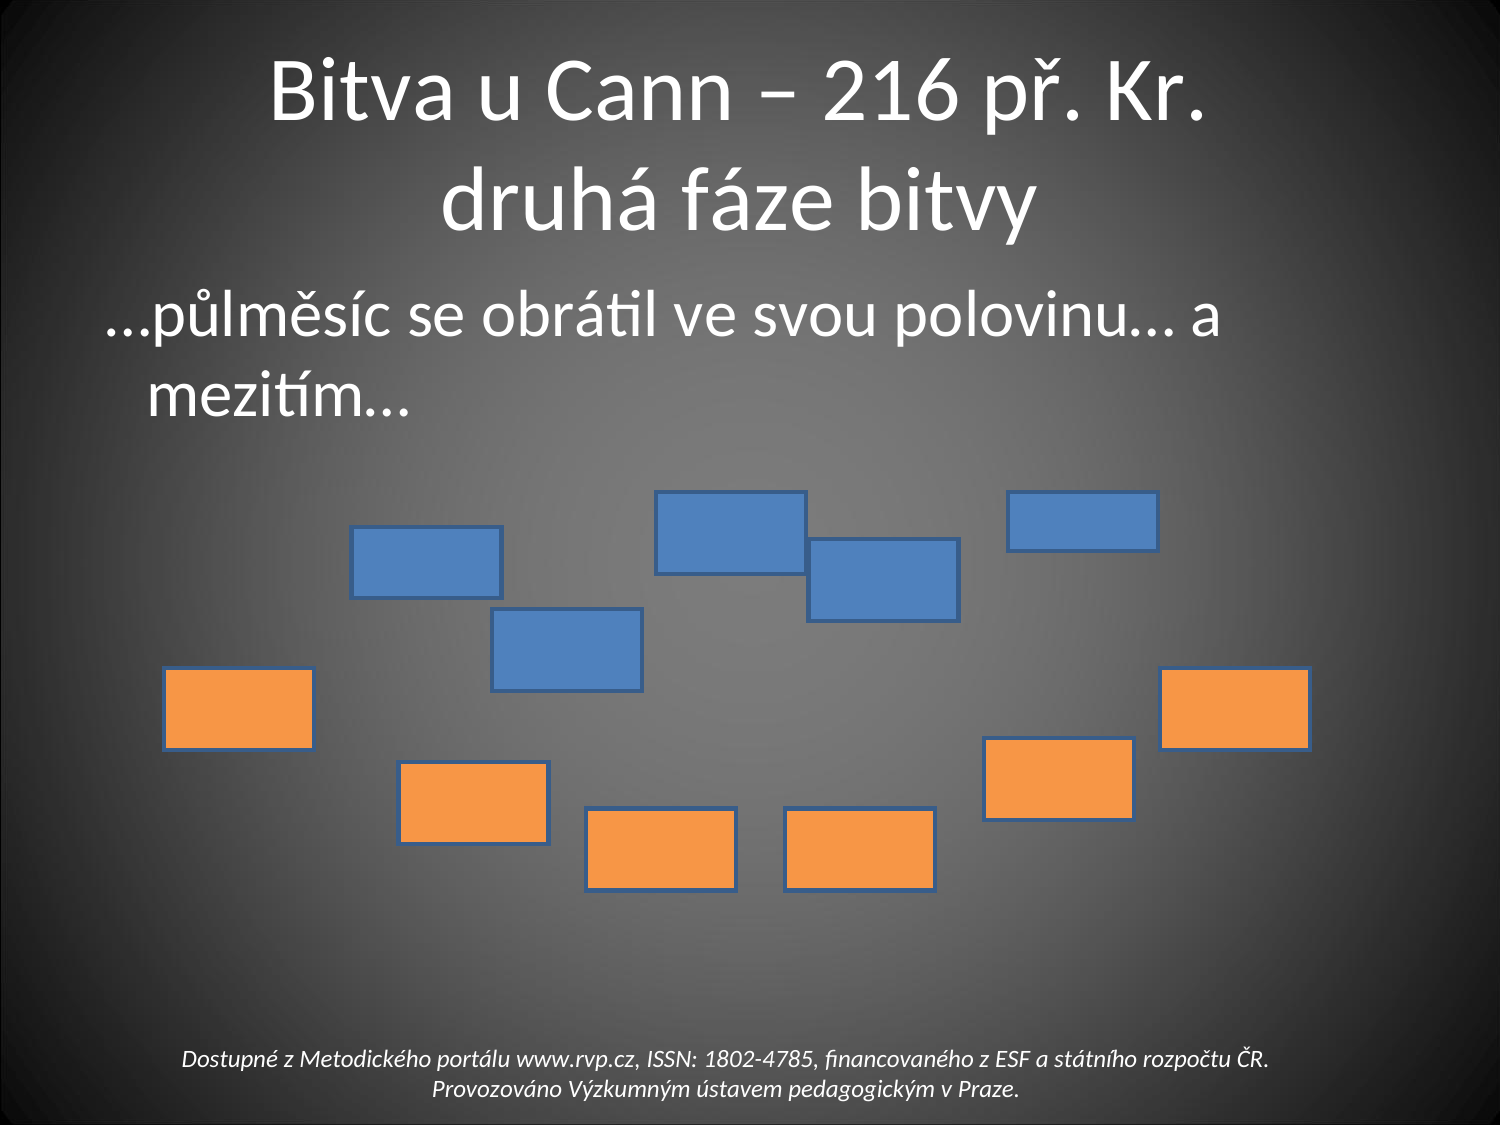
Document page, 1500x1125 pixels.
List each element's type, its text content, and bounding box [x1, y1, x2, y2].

text_box [785, 808, 936, 891]
text_box [656, 492, 807, 575]
text_box [585, 808, 736, 891]
text_box [1160, 667, 1311, 750]
text_box [1007, 492, 1158, 551]
list …půlměsíc se obrátil ve svou polovinu… a mezitím… [75, 262, 1426, 1006]
picture [0, 0, 1500, 1125]
title Bitva u Cann – 216 př. Kr. druhá fáze bitvy [75, 21, 1426, 257]
text_box [164, 667, 315, 750]
text_box [398, 761, 549, 844]
text_box [351, 527, 502, 598]
text_box [492, 609, 643, 692]
text_box [808, 538, 959, 622]
text_box Dostupné z Metodického portálu www.rvp.cz, ISSN: 1802-4785, financovaného z ESF a státního rozpočtu ČR. Provozováno Výzkumným ústavem pedagogickým v Praze. [105, 1042, 1348, 1103]
text_box [984, 738, 1135, 821]
